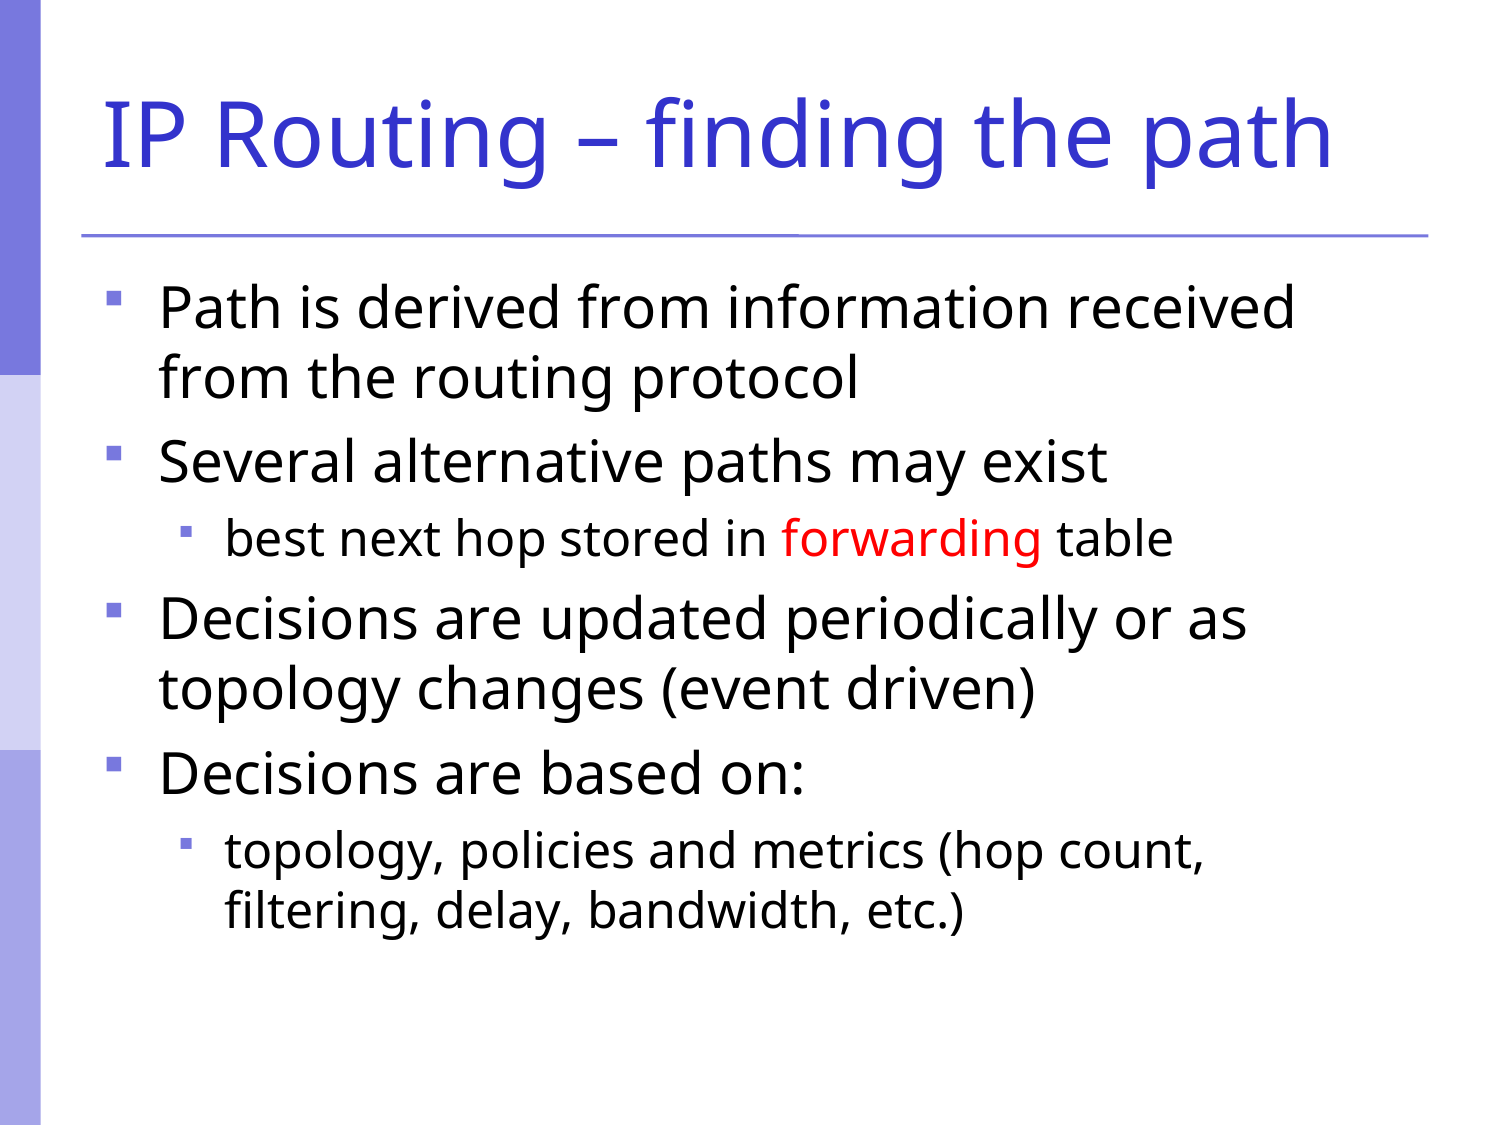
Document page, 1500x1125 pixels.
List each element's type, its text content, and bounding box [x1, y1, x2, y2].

text_box Path is derived from information received from the routing protocol Several alternative paths may exist best next hop stored in forwarding table Decisions are updated periodically or as topology changes (event driven) Decisions are based on: topology, policies and metrics (hop count, filtering, delay, bandwidth, etc.) [87, 262, 1363, 1026]
text_box IP Routing – finding the path [87, 37, 1363, 225]
